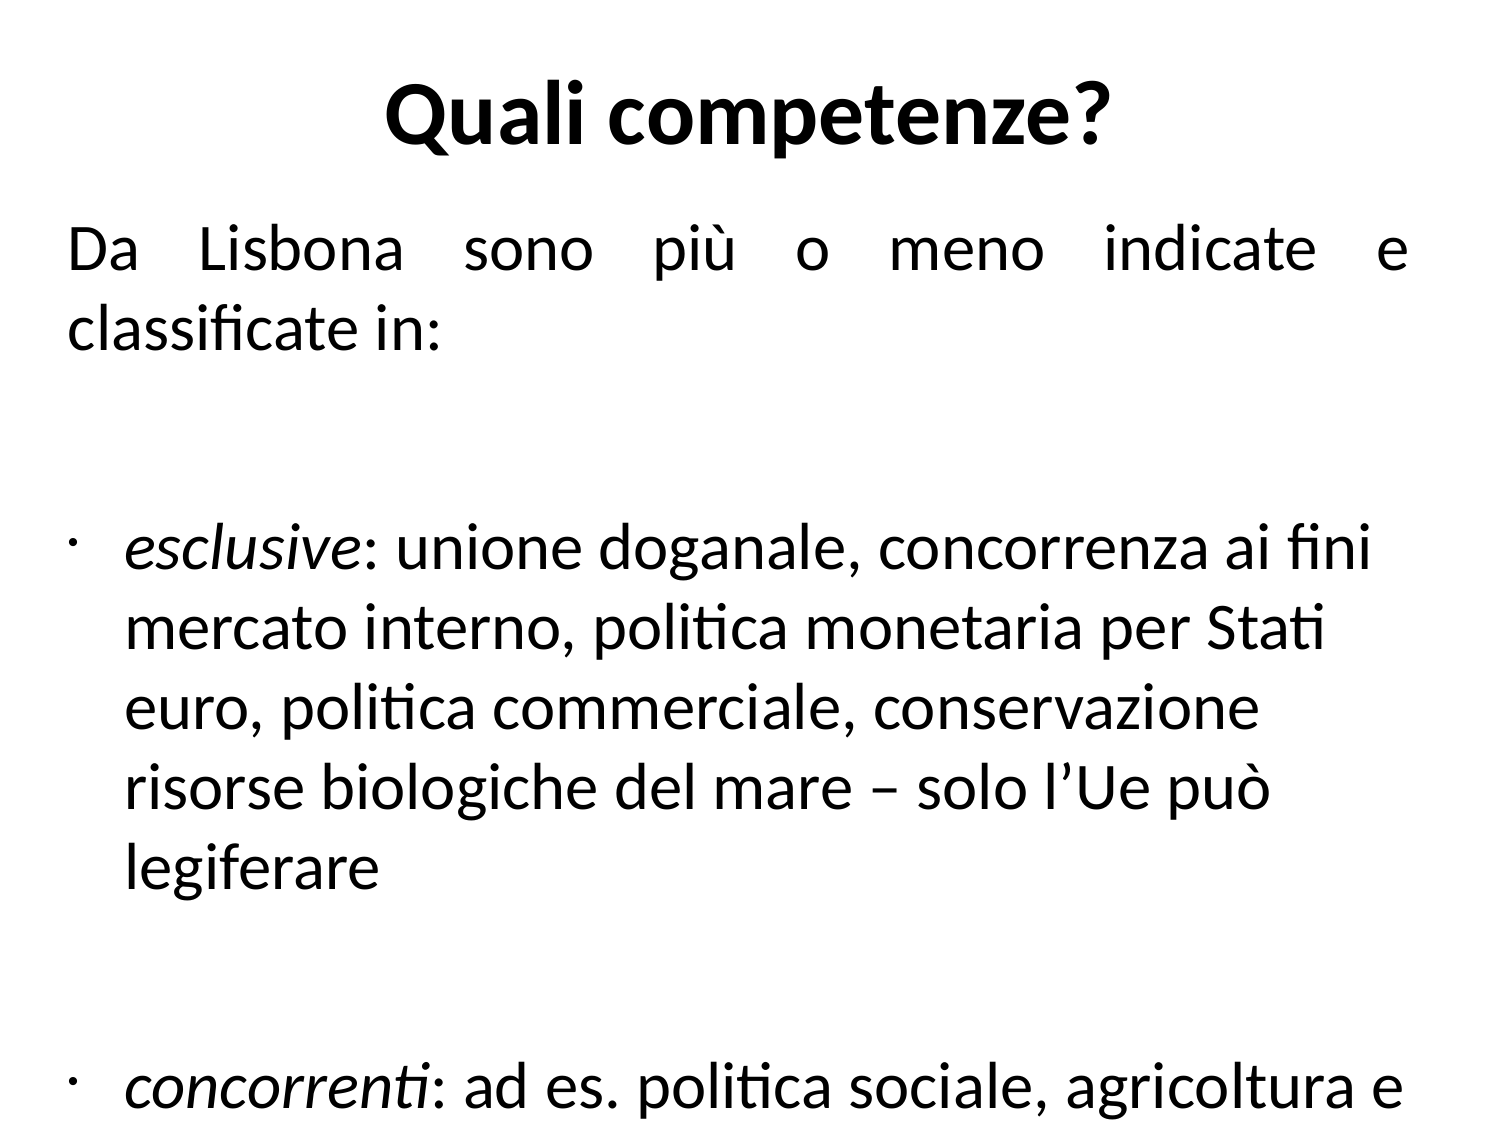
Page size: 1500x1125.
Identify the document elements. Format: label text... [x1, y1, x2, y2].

title Quali competenze? [75, 45, 1425, 149]
list Da Lisbona sono più o meno indicate e classificate in: esclusive: unione doganale, concorrenza ai fini mercato interno, politica monetaria per Stati euro, politica commerciale, conservazione risorse biologiche del mare – solo l’Ue può legiferare concorrenti: ad es. politica sociale, agricoltura e pesca, ambiente, protezione consumatori, trasporti, spazio di libertà, sicurezza e giustizia – sia l’Ue sia gli Stati possono legiferare... ma... libertà statale? di sostegno: ad es. industria, cultura, turismo, istruzione – l’Ue non si sostituisce agli Stati [53, 196, 1425, 1071]
